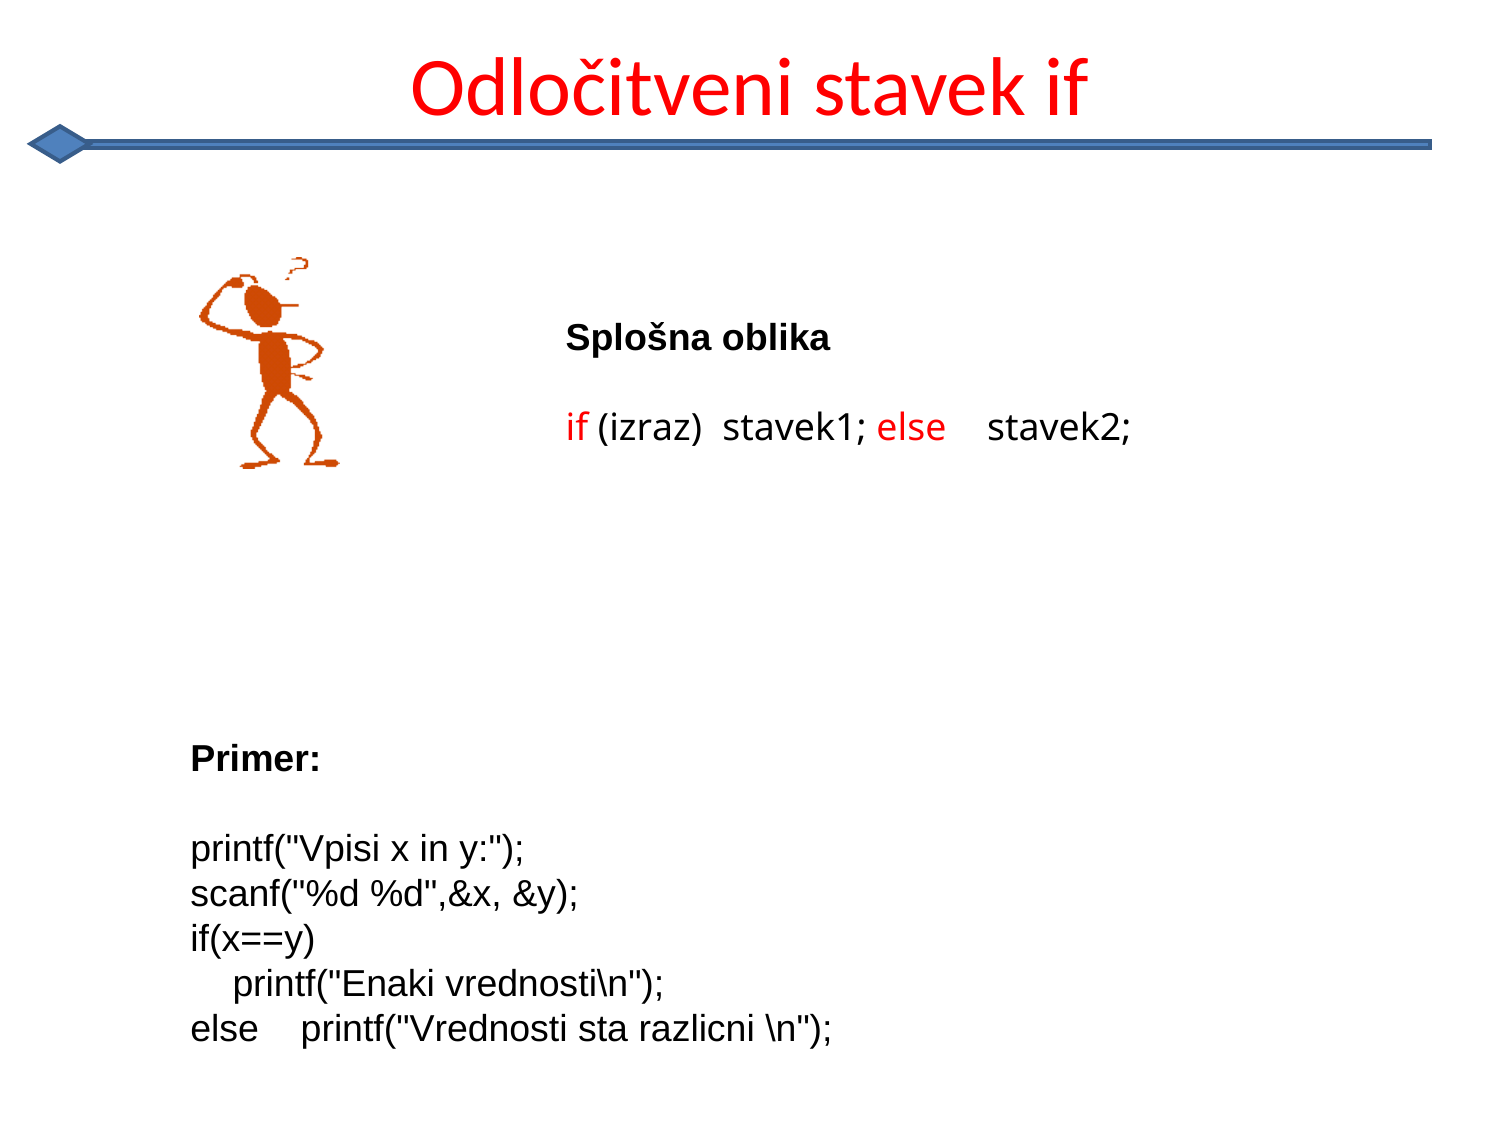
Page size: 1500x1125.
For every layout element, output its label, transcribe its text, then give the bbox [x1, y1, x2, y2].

picture [199, 257, 340, 469]
text_box Primer: printf("Vpisi x in y:"); scanf("%d %d",&x, &y); if(x==y) printf("Enaki vrednosti\n"); else printf("Vrednosti sta razlicni \n"); [175, 726, 1336, 1102]
title Odločitveni stavek if [75, 23, 1426, 141]
text_box Splošna oblika if (izraz) stavek1; else stavek2; [550, 305, 1208, 501]
